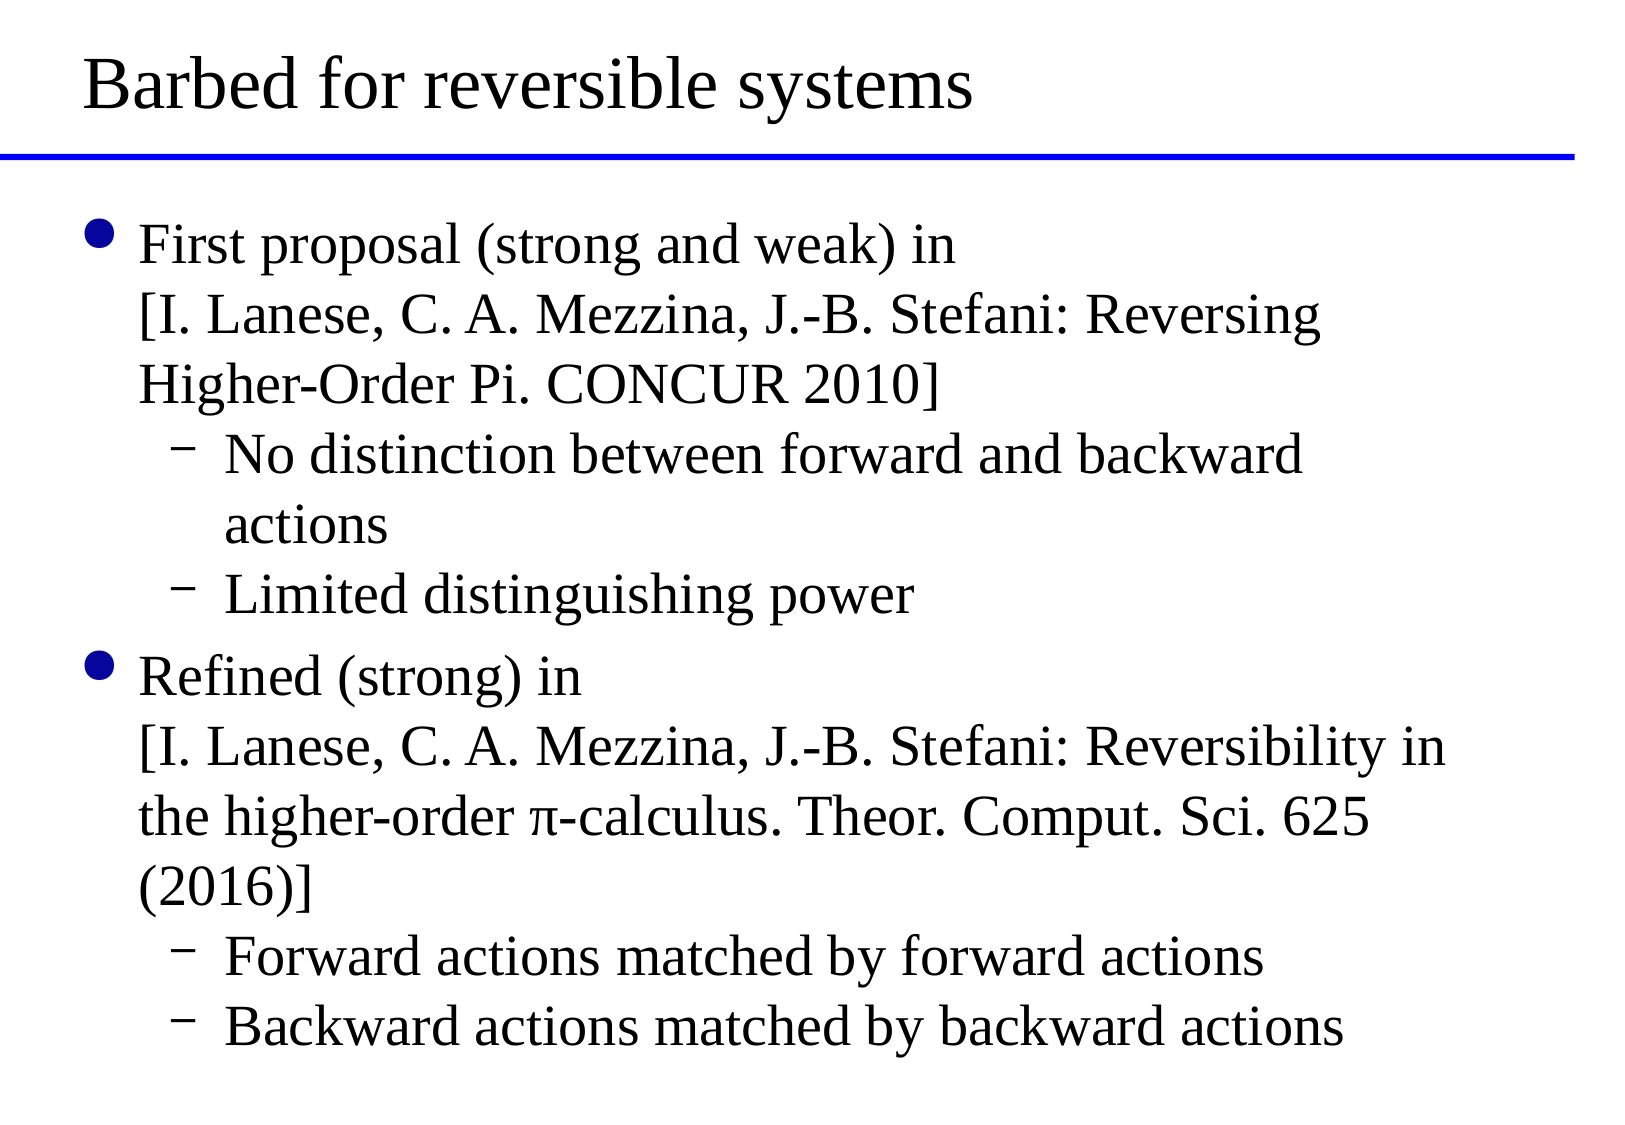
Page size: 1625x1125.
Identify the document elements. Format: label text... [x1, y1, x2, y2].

list First proposal (strong and weak) in [I. Lanese, C. A. Mezzina, J.-B. Stefani: Reversing Higher-Order Pi. CONCUR 2010] No distinction between forward and backward actions Limited distinguishing power Refined (strong) in [I. Lanese, C. A. Mezzina, J.-B. Stefani: Reversibility in the higher-order π-calculus. Theor. Comput. Sci. 625 (2016)] Forward actions matched by forward actions Backward actions matched by backward actions [67, 198, 1478, 1061]
title Barbed for reversible systems [67, 27, 1544, 131]
